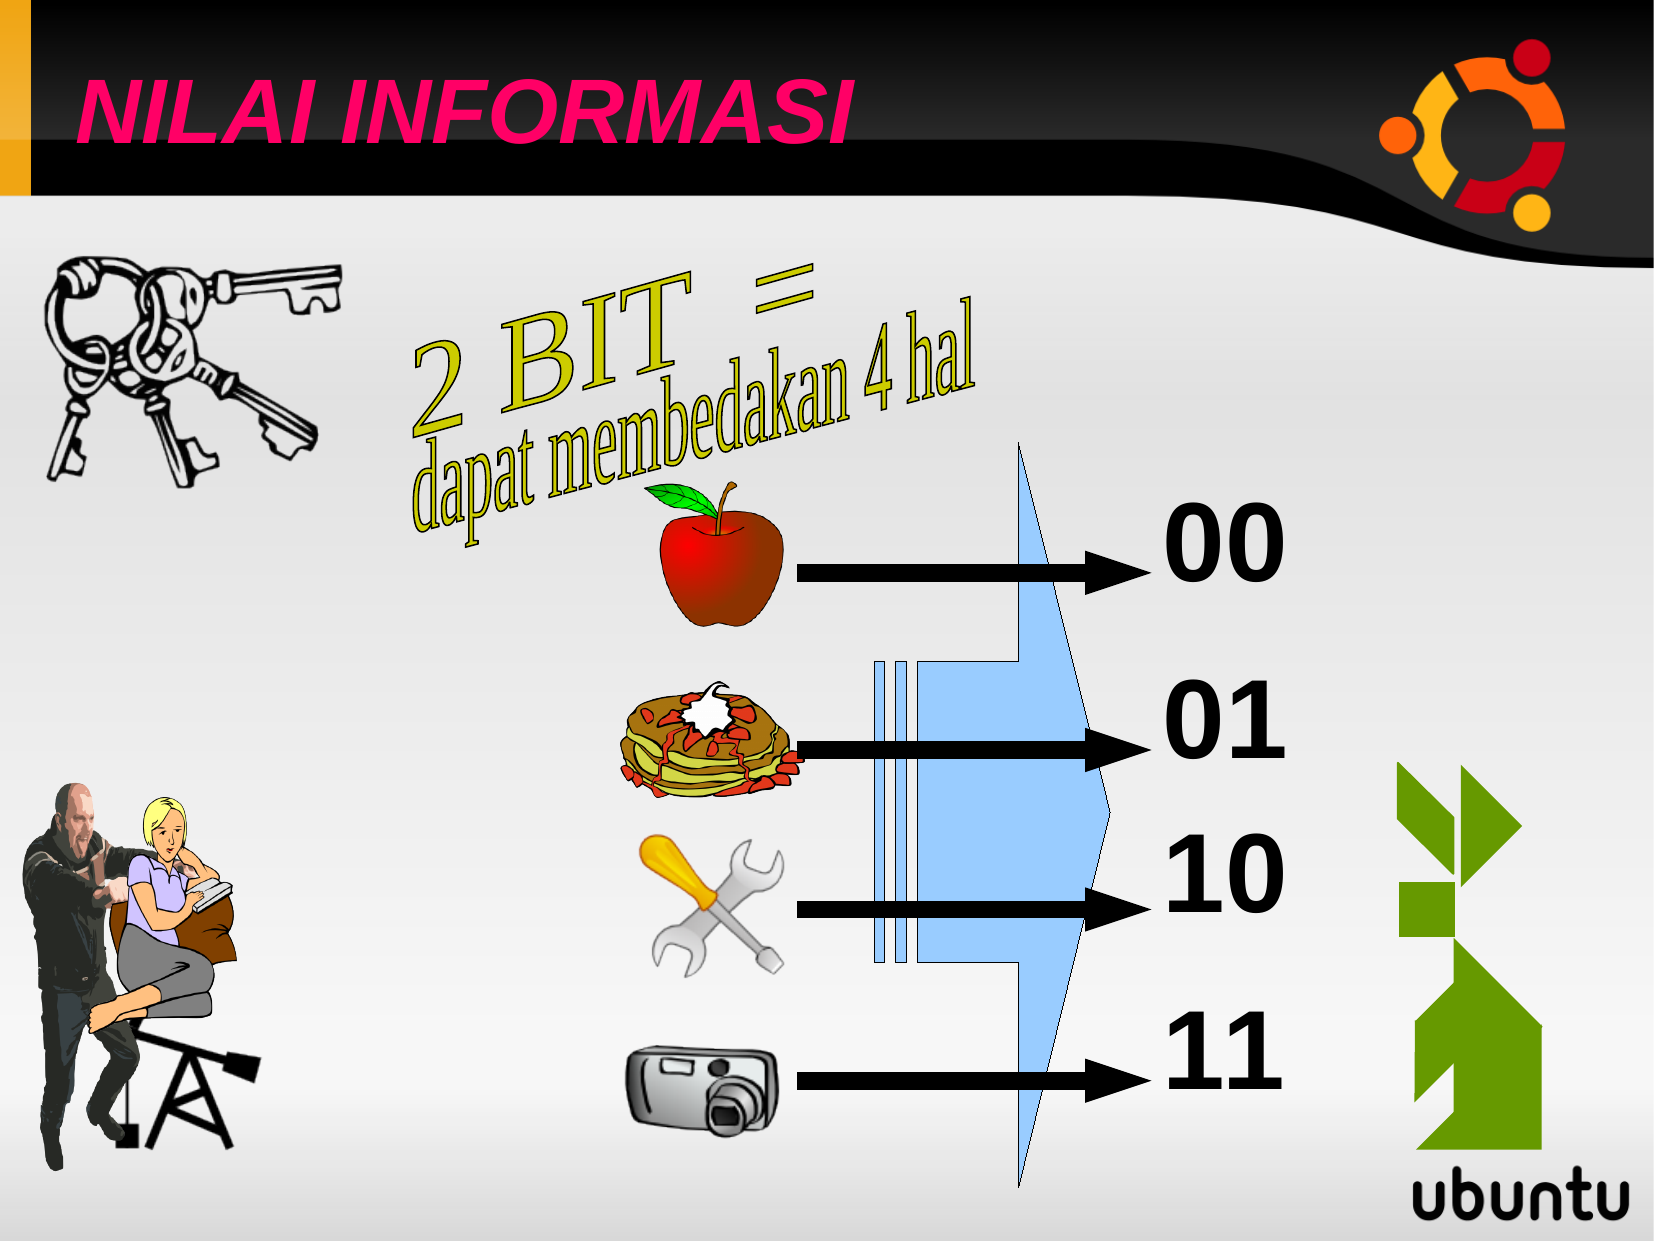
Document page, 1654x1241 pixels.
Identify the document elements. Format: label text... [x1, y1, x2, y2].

text_box [1415, 940, 1542, 1149]
text_box 00 [1122, 472, 1329, 649]
text_box [917, 918, 1085, 1072]
text_box 10 [1122, 803, 1329, 980]
text_box dapat membedakan 4 hal [769, 347, 797, 440]
text_box [895, 759, 907, 901]
text_box 2 BIT = [413, 340, 462, 438]
text_box 2 BIT = [756, 290, 813, 314]
text_box dapat membedakan 4 hal [744, 381, 768, 446]
text_box [917, 759, 1111, 901]
text_box [874, 918, 885, 963]
text_box dapat membedakan 4 hal [716, 357, 743, 453]
text_box dapat membedakan 4 hal [936, 296, 975, 396]
text_box [1399, 882, 1454, 937]
text_box dapat membedakan 4 hal [413, 437, 439, 532]
text_box dapat membedakan 4 hal [594, 421, 616, 485]
text_box [874, 759, 885, 901]
text_box 01 [1122, 649, 1329, 803]
text_box dapat membedakan 4 hal [906, 310, 934, 404]
text_box [1461, 767, 1521, 885]
text_box dapat membedakan 4 hal [822, 359, 849, 426]
text_box 2 BIT = [501, 311, 573, 413]
text_box 2 BIT = [583, 292, 615, 390]
text_box [917, 582, 1090, 741]
text_box [1397, 762, 1454, 874]
text_box dapat membedakan 4 hal [661, 375, 688, 466]
text_box dapat membedakan 4 hal [798, 367, 821, 432]
text_box dapat membedakan 4 hal [441, 461, 464, 526]
text_box dapat membedakan 4 hal [465, 454, 491, 548]
text_box [1018, 1090, 1043, 1188]
text_box dapat membedakan 4 hal [495, 447, 518, 512]
text_box 2 BIT = [621, 271, 691, 375]
text_box [874, 661, 885, 741]
text_box 2 BIT = [756, 263, 813, 287]
text_box dapat membedakan 4 hal [865, 323, 892, 411]
text_box [1018, 442, 1049, 564]
picture [0, 0, 1654, 1241]
text_box 11 [1122, 980, 1329, 1165]
text_box dapat membedakan 4 hal [549, 427, 592, 498]
text_box dapat membedakan 4 hal [518, 430, 534, 505]
text_box [895, 661, 907, 741]
title NILAI INFORMASI [60, 18, 1625, 206]
text_box dapat membedakan 4 hal [691, 395, 713, 459]
text_box [895, 918, 907, 963]
text_box dapat membedakan 4 hal [618, 409, 661, 480]
